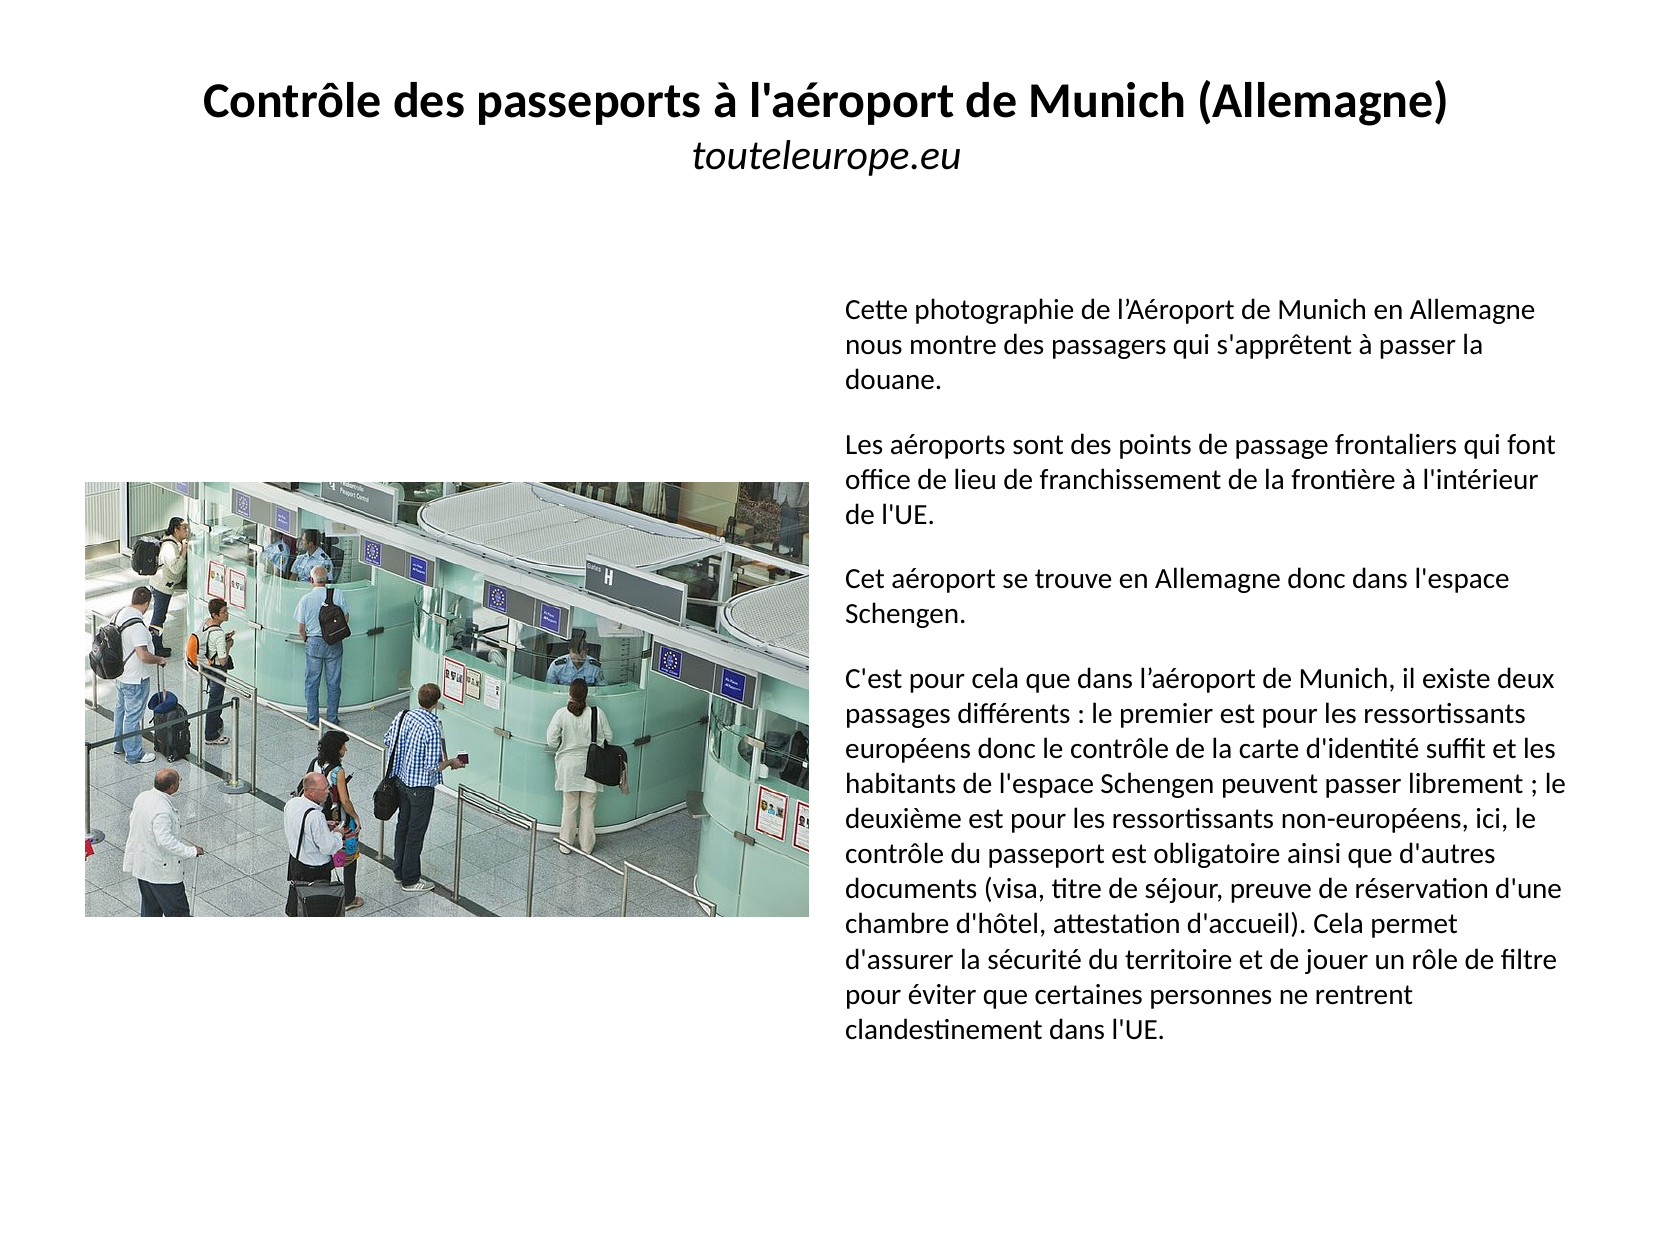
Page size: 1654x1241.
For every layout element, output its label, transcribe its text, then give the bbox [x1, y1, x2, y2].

title Contrôle des passeports à l'aéroport de Munich (Allemagne) touteleurope.eu [82, 49, 1571, 257]
picture [82, 482, 809, 917]
list Cette photographie de l’Aéroport de Munich en Allemagne nous montre des passagers qui s'apprêtent à passer la douane. Les aéroports sont des points de passage frontaliers qui font office de lieu de franchissement de la frontière à l'intérieur de l'UE. Cet aéroport se trouve en Allemagne donc dans l'espace Schengen. C'est pour cela que dans l’aéroport de Munich, il existe deux passages différents : le premier est pour les ressortissants européens donc le contrôle de la carte d'identité suffit et les habitants de l'espace Schengen peuvent passer librement ; le deuxième est pour les ressortissants non-européens, ici, le contrôle du passeport est obligatoire ainsi que d'autres documents (visa, titre de séjour, preuve de réservation d'une chambre d'hôtel, attestation d'accueil). Cela permet d'assurer la sécurité du territoire et de jouer un rôle de filtre pour éviter que certaines personnes ne rentrent clandestinement dans l'UE. [845, 290, 1572, 1109]
